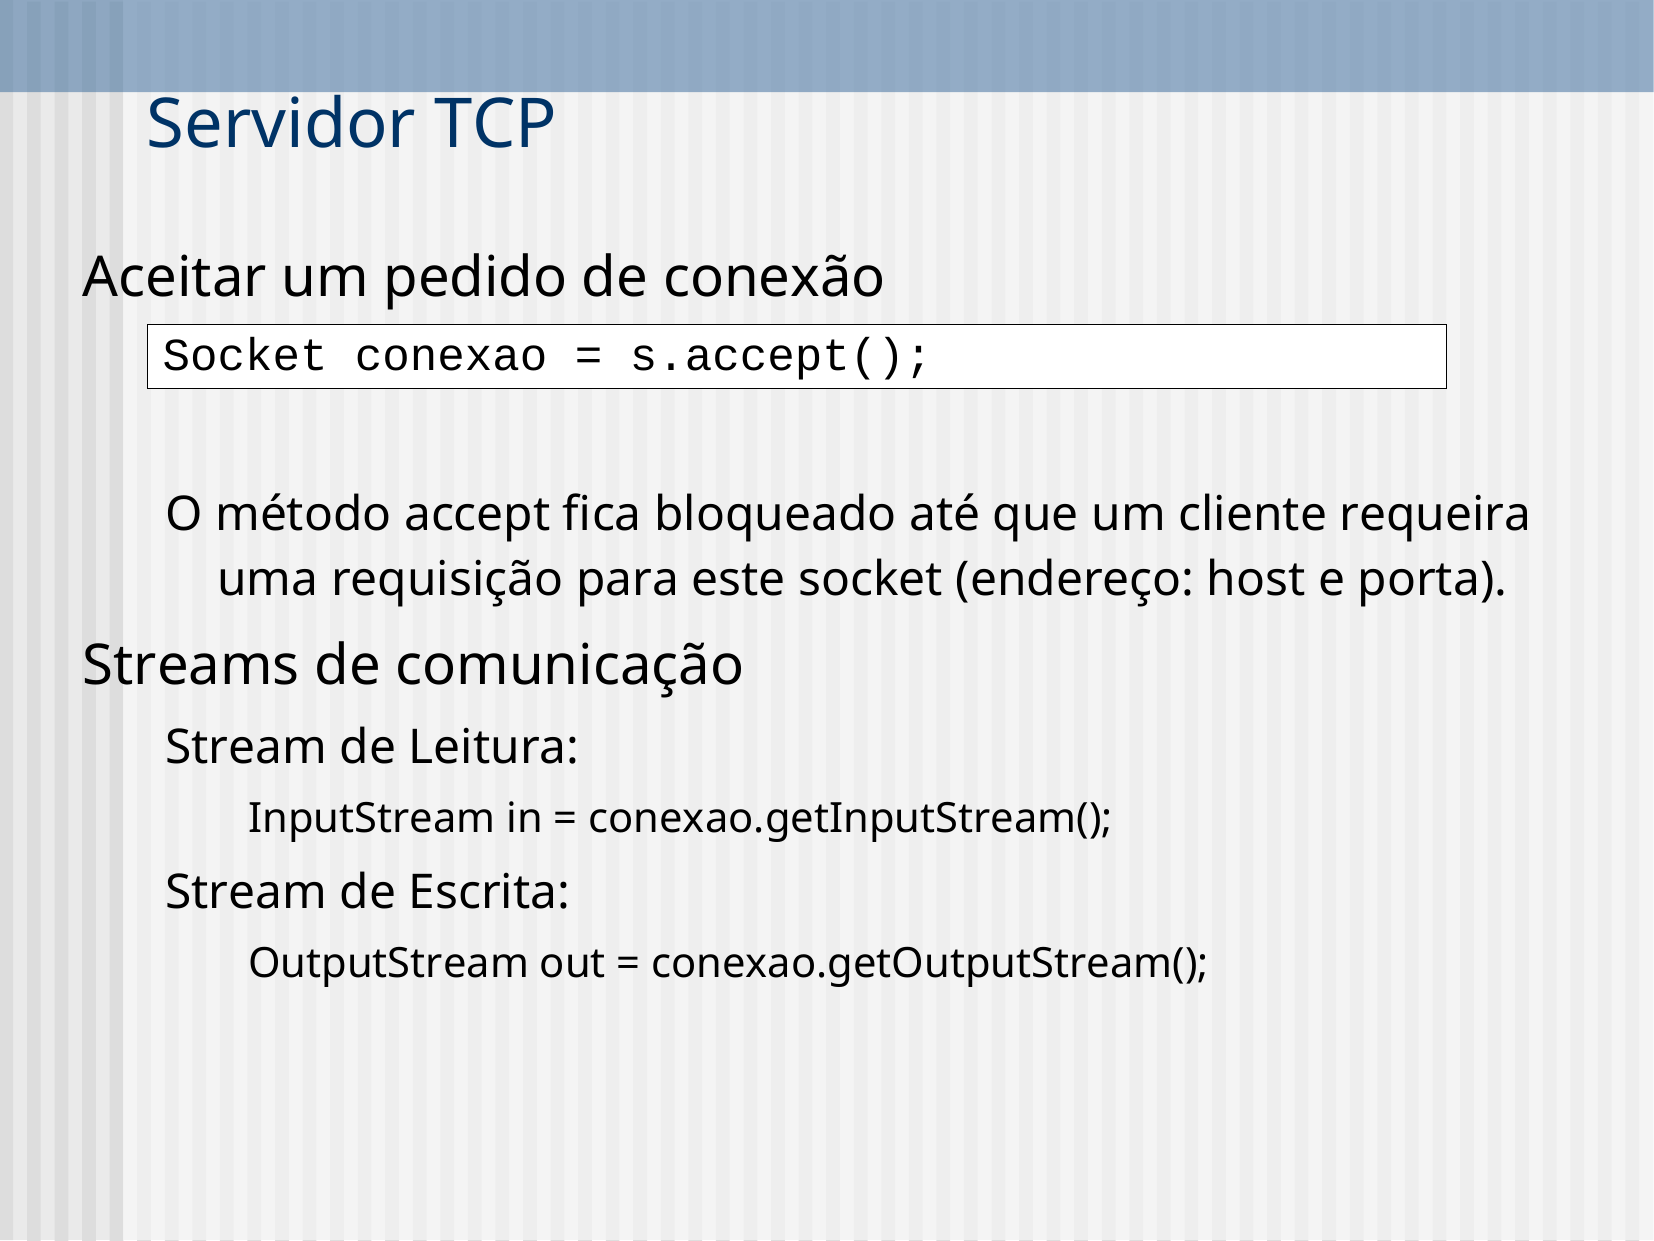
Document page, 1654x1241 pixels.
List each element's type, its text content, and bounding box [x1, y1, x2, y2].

title Servidor TCP [146, 36, 1536, 204]
text_box Socket conexao = s.accept(); [147, 324, 1447, 389]
list Aceitar um pedido de conexão O método accept fica bloqueado até que um cliente requeira uma requisição para este socket (endereço: host e porta). Streams de comunicação Stream de Leitura: InputStream in = conexao.getInputStream(); Stream de Escrita: OutputStream out = conexao.getOutputStream(); [82, 236, 1571, 1094]
